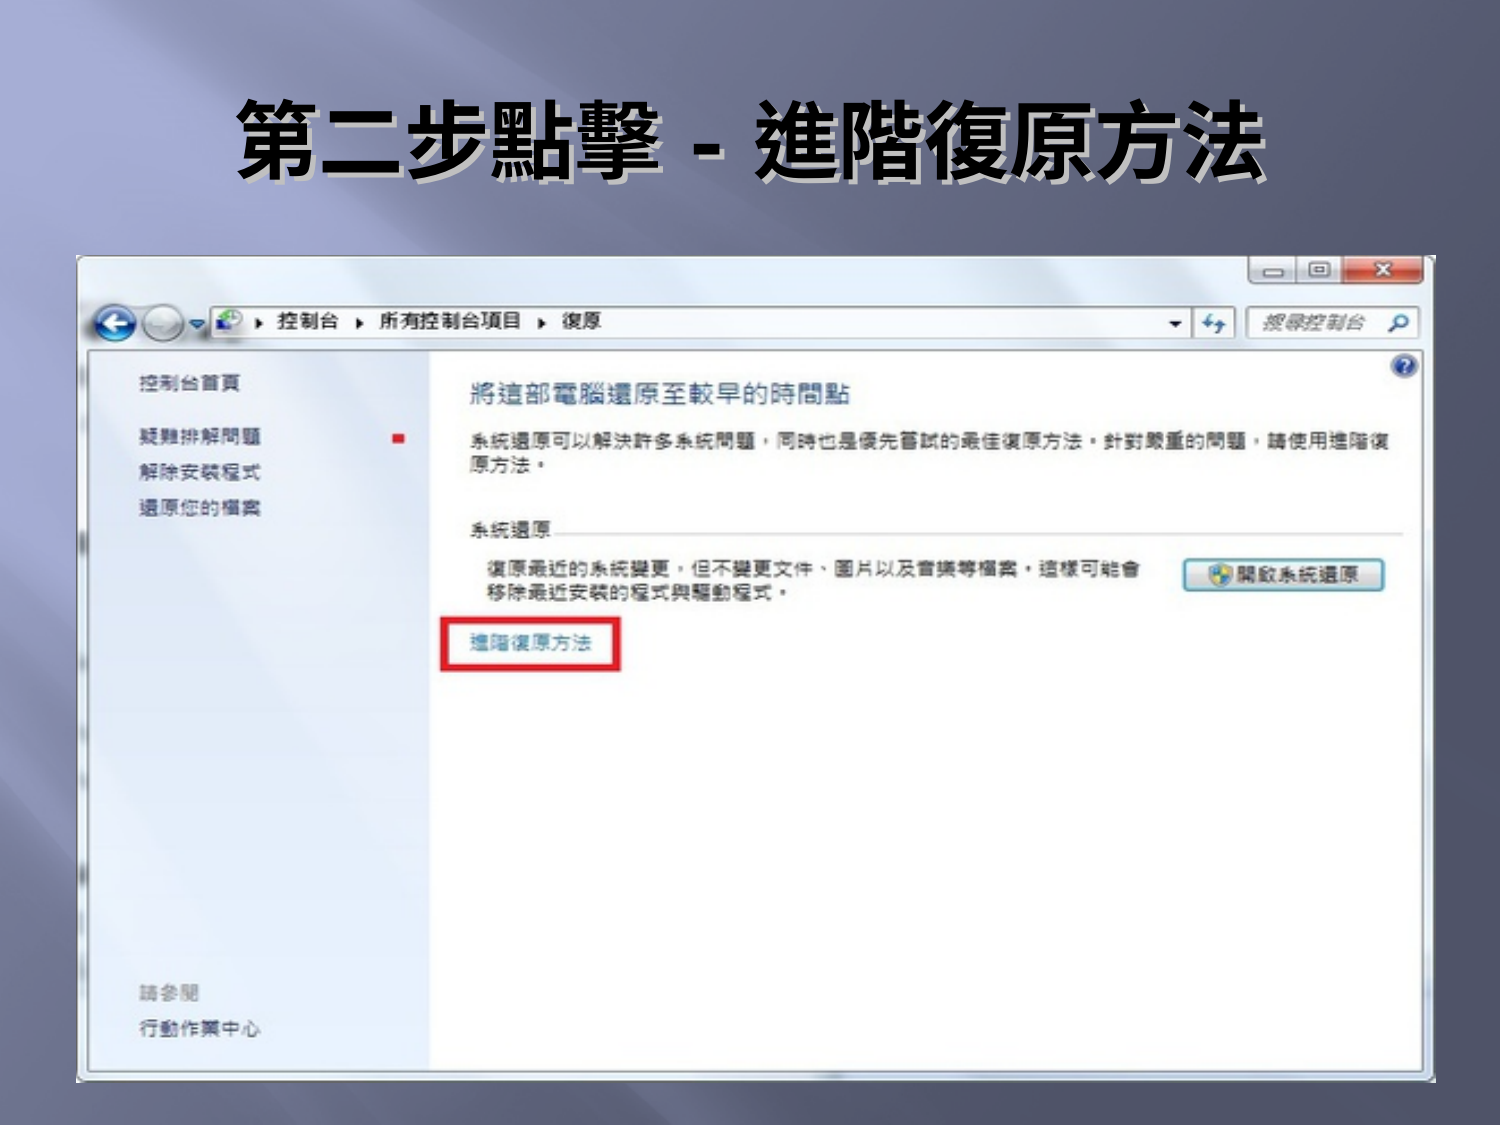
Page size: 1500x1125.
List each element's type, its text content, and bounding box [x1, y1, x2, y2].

picture [76, 255, 1436, 1083]
title 第二步點擊-進階復原方法 [75, 45, 1426, 233]
